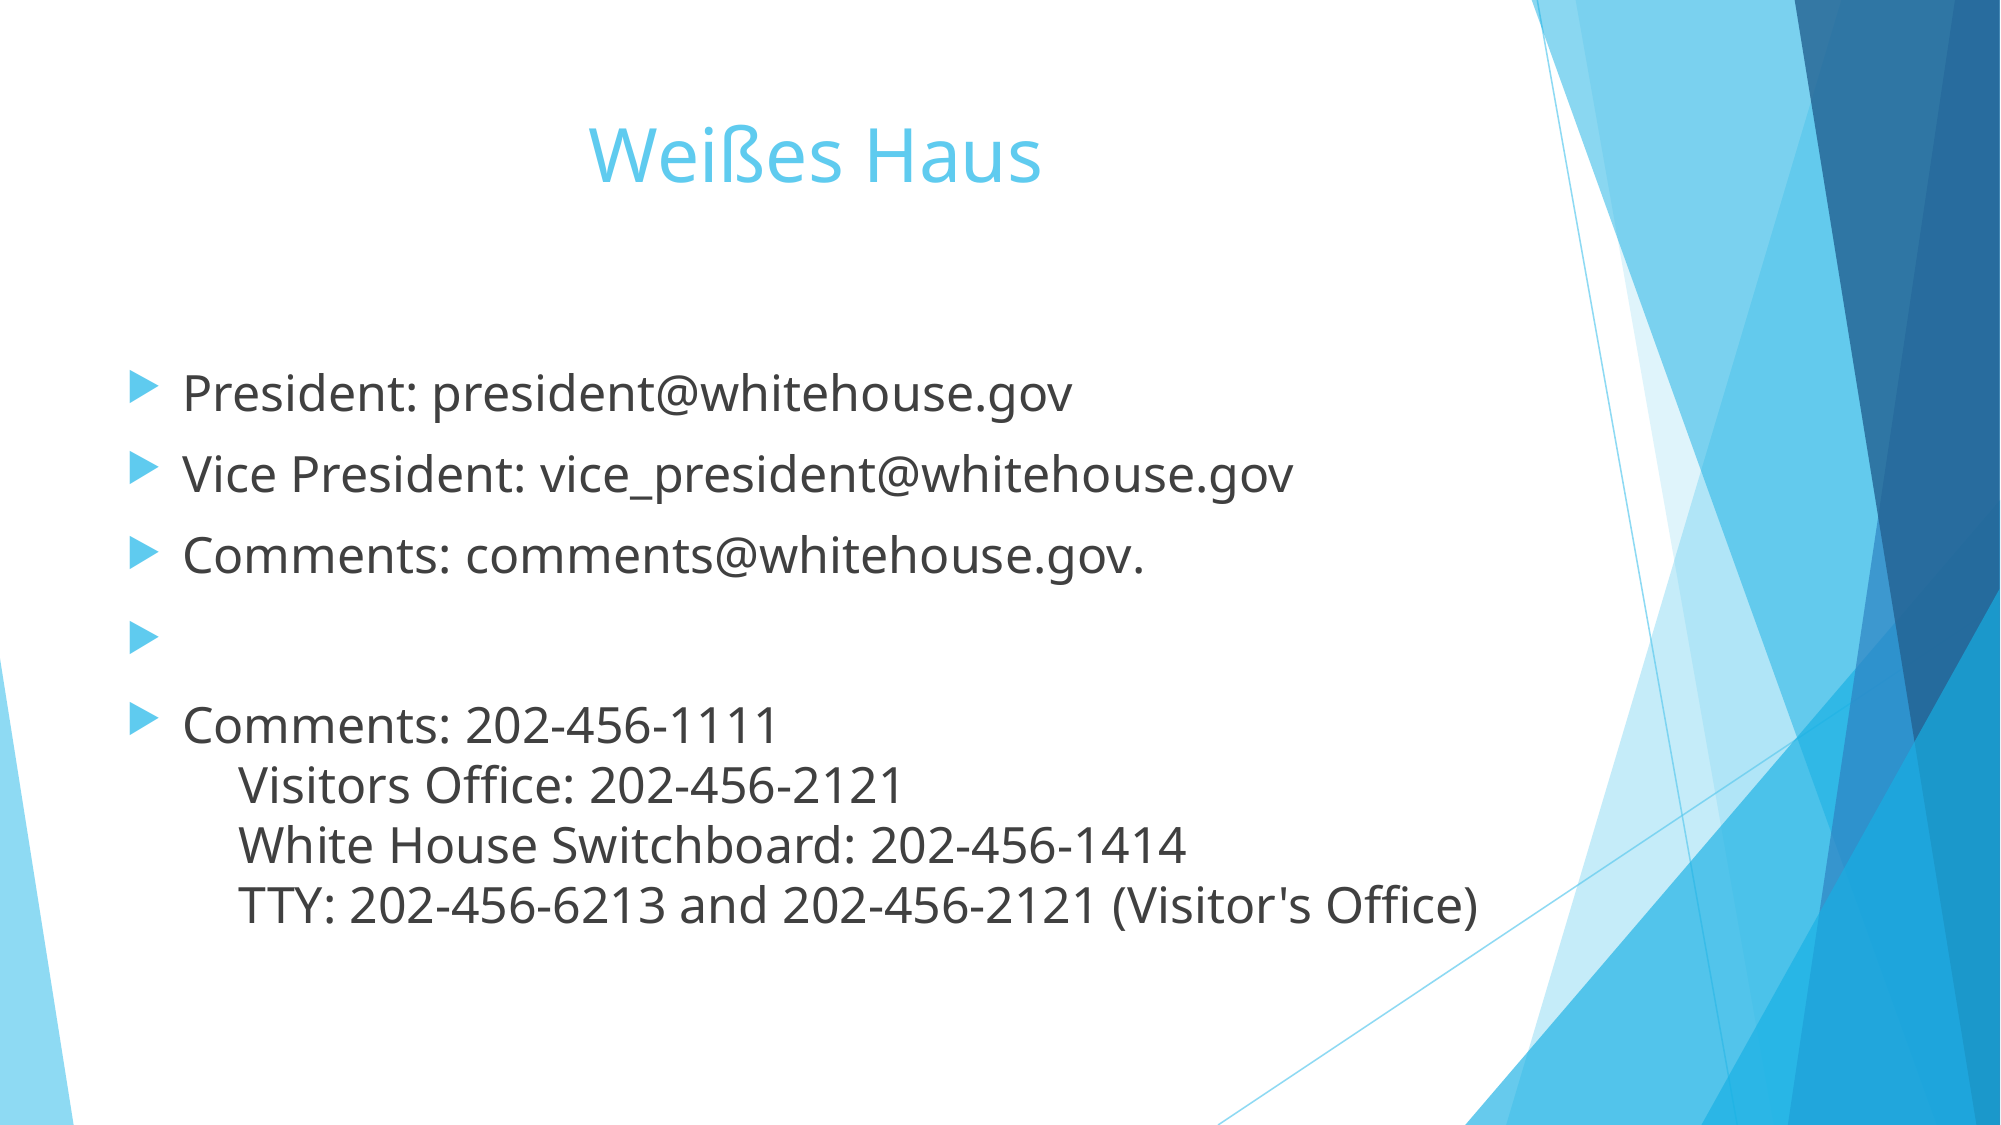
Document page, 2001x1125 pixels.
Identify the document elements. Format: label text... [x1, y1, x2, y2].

title Weißes Haus [111, 99, 1522, 317]
list President: president@whitehouse.gov Vice President: vice_president@whitehouse.gov Comments: comments@whitehouse.gov. Comments: 202-456-1111 Visitors Office: 202-456-2121 White House Switchboard: 202-456-1414 TTY: 202-456-6213 and 202-456-2121 (Visitor's Office) [111, 354, 1522, 992]
